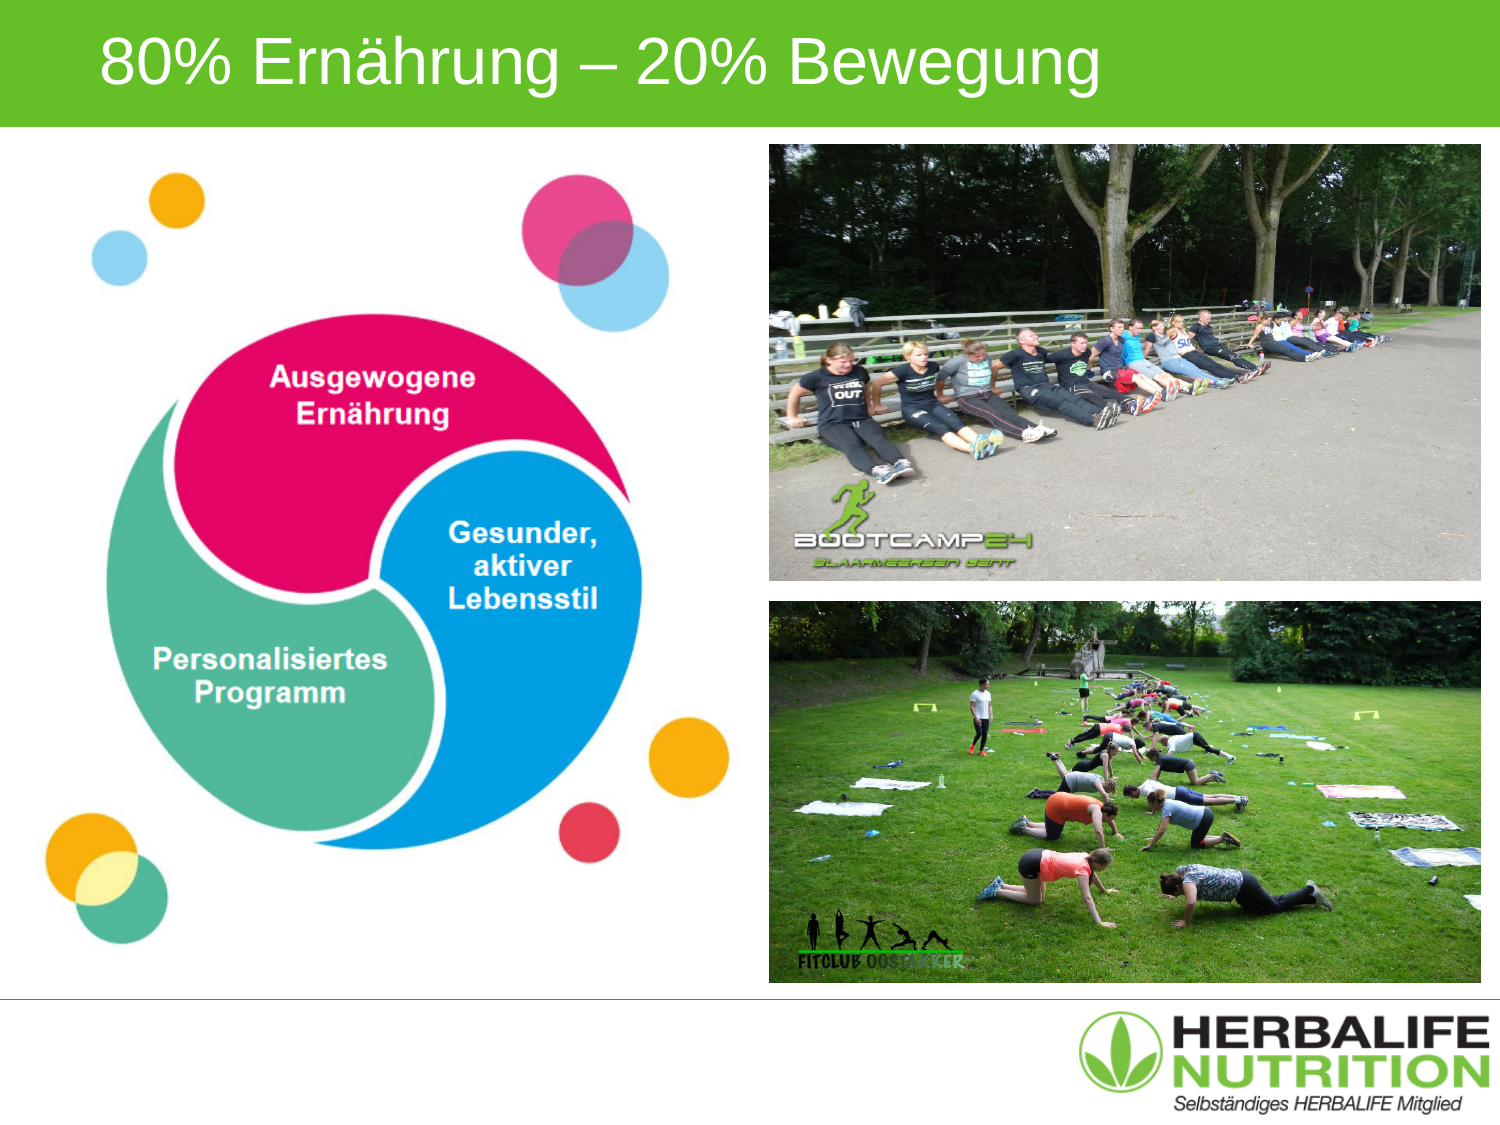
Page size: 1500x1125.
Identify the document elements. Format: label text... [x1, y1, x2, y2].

title 80% Ernährung – 20% Bewegung [84, 18, 1379, 109]
picture [0, 144, 1481, 999]
